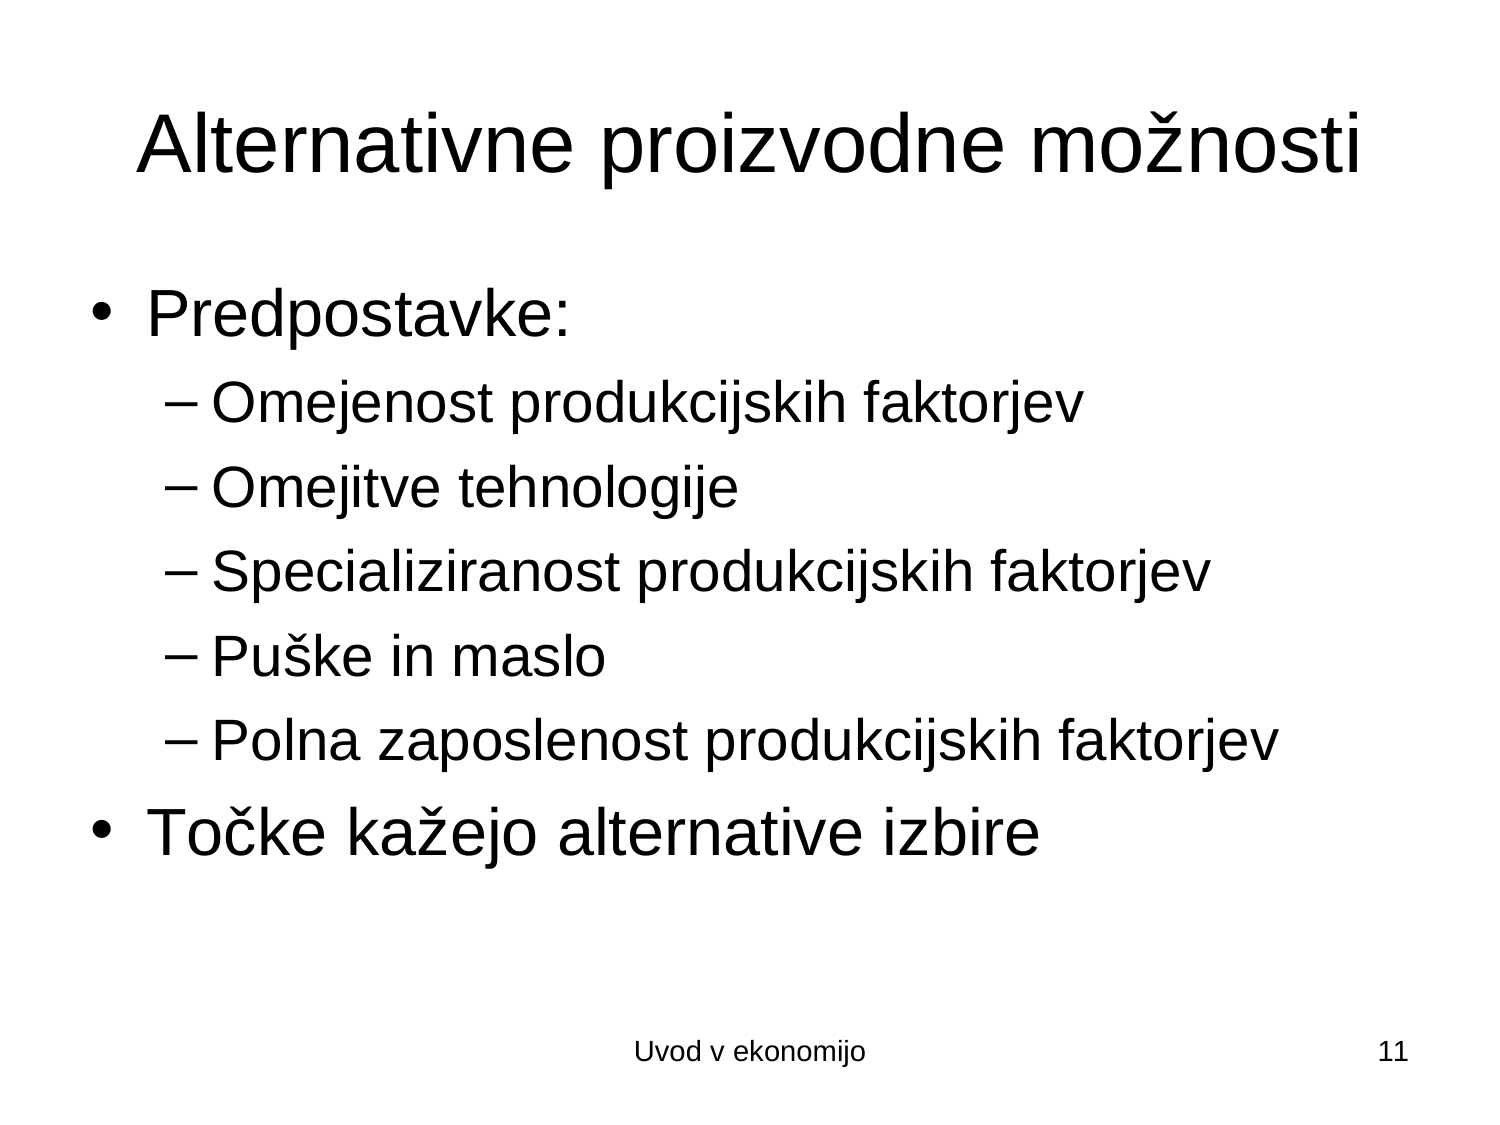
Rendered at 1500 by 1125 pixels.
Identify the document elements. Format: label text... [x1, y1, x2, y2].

text_box Uvod v ekonomijo [512, 1024, 988, 1103]
text_box <number> [1074, 1024, 1426, 1103]
list Predpostavke: Omejenost produkcijskih faktorjev Omejitve tehnologije Specializiranost produkcijskih faktorjev Puške in maslo Polna zaposlenost produkcijskih faktorjev Točke kažejo alternative izbire [75, 262, 1426, 1006]
title Alternativne proizvodne možnosti [75, 45, 1426, 233]
